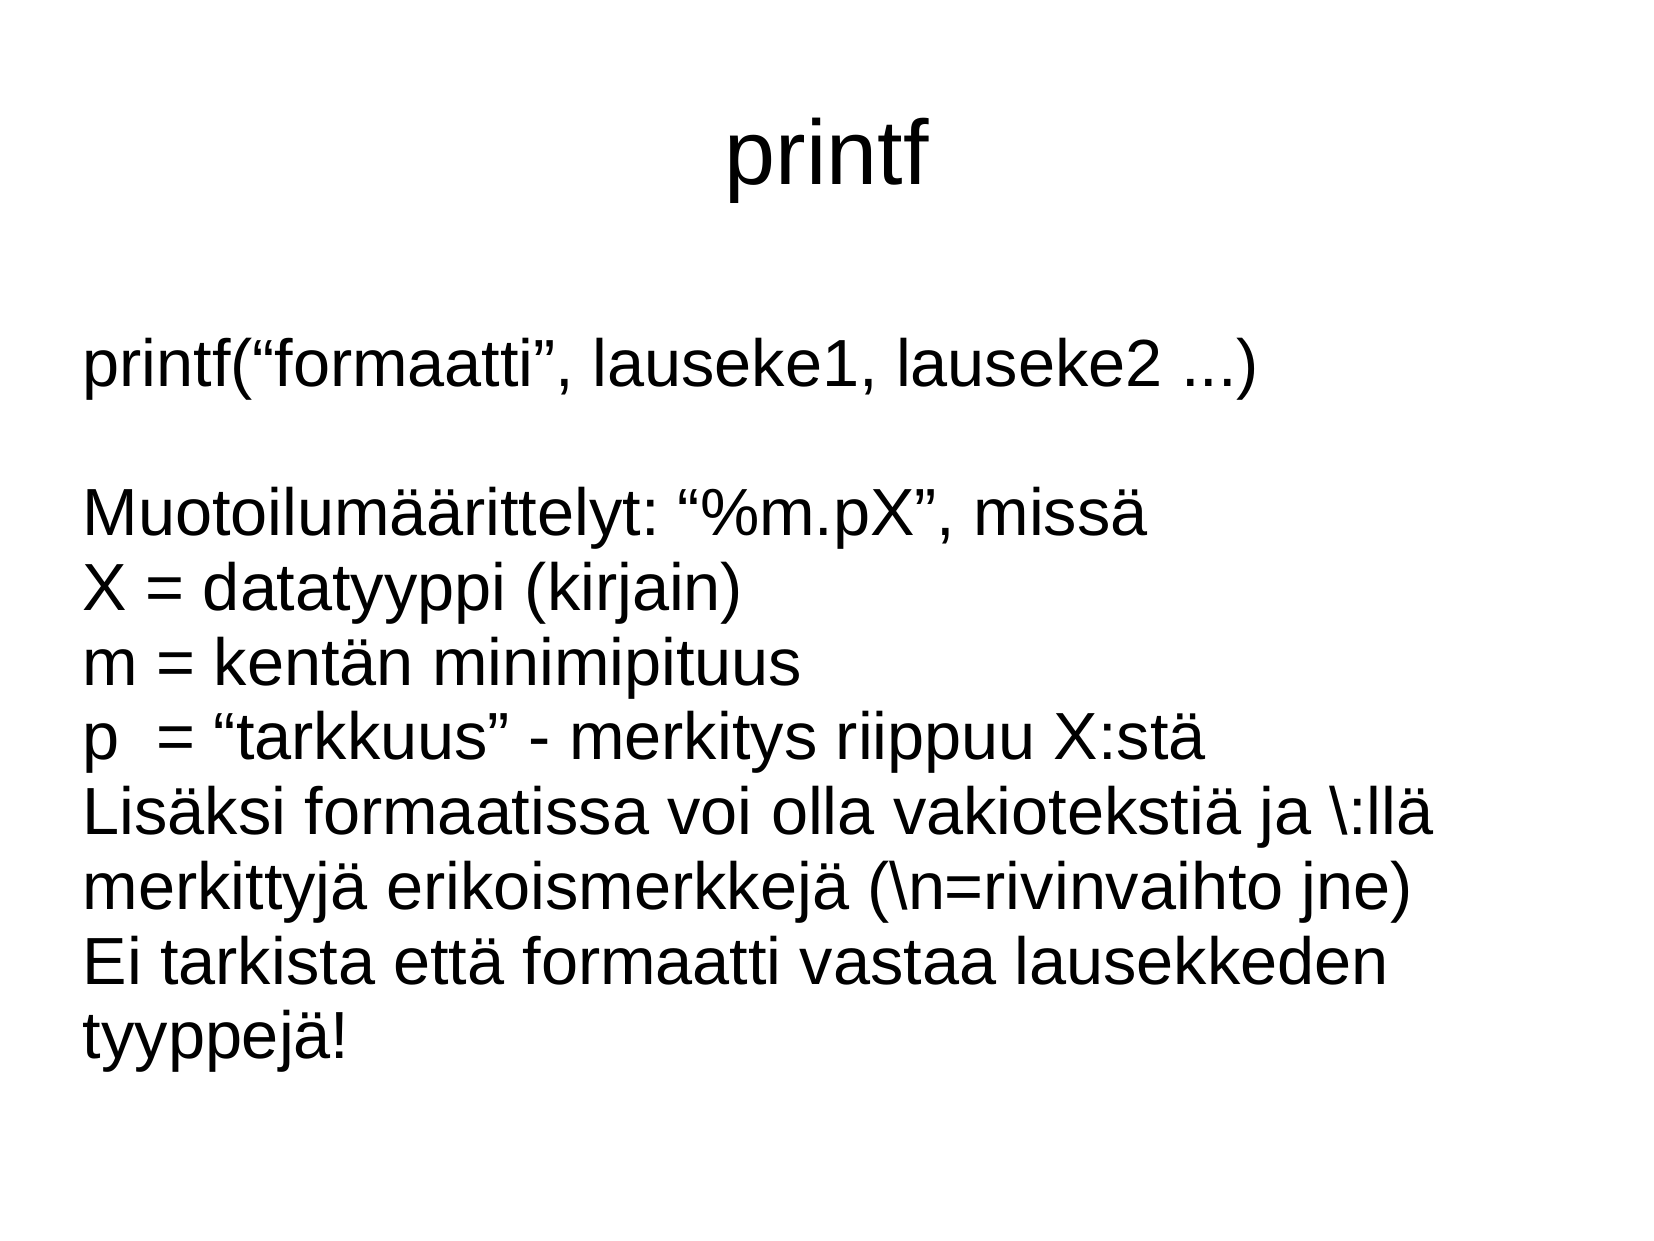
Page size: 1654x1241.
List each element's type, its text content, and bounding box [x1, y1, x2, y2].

title printf [82, 56, 1571, 250]
subtitle printf(“formaatti”, lauseke1, lauseke2 ...) Muotoilumäärittelyt: “%m.pX”, missä X = datatyyppi (kirjain) m = kentän minimipituus p = “tarkkuus” - merkitys riippuu X:stä Lisäksi formaatissa voi olla vakiotekstiä ja \:llä merkittyjä erikoismerkkejä (\n=rivinvaihto jne) Ei tarkista että formaatti vastaa lausekkeden tyyppejä! [82, 297, 1571, 1102]
